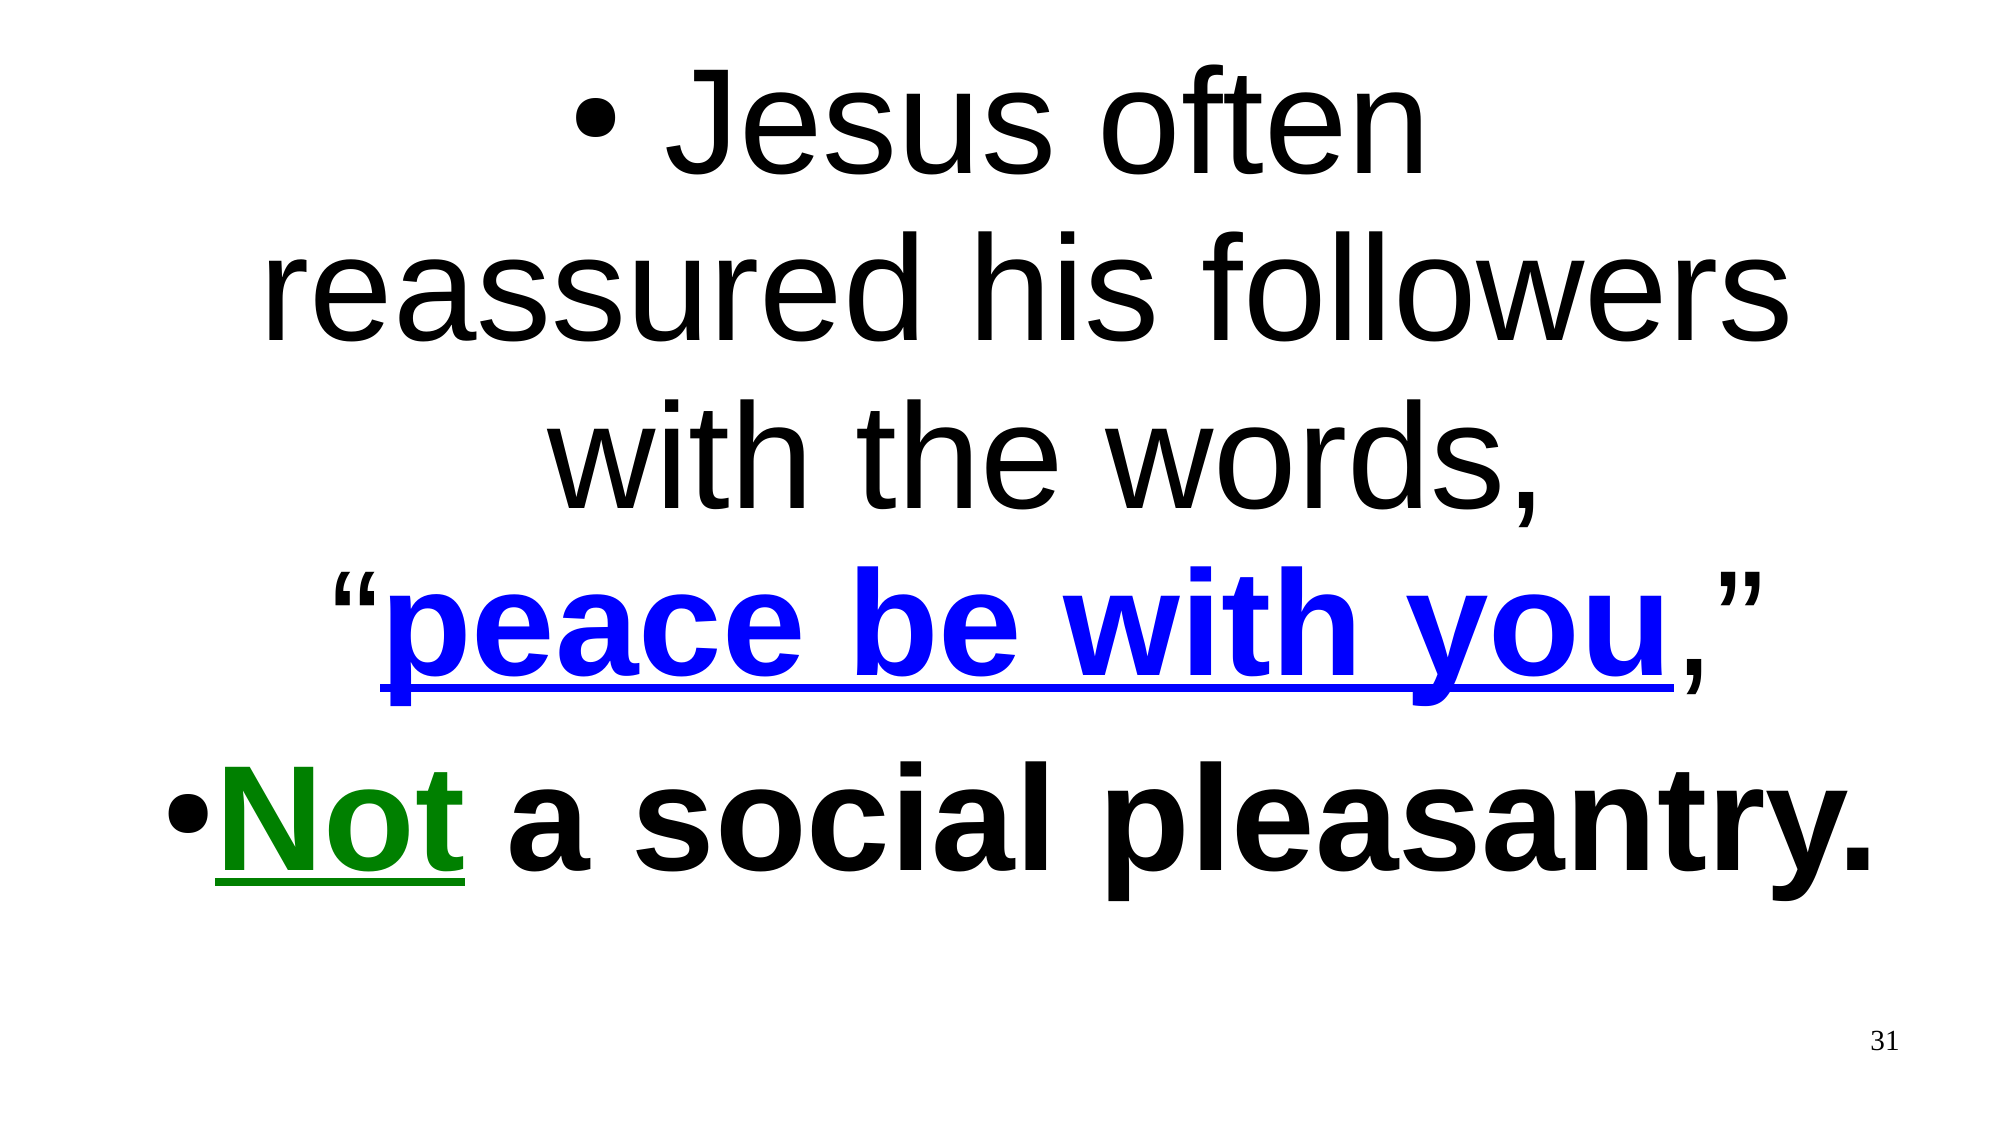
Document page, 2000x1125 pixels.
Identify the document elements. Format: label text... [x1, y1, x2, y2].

list Jesus often reassured his followers with the words, “peace be with you,” Not a social pleasantry. [37, 37, 1988, 1088]
